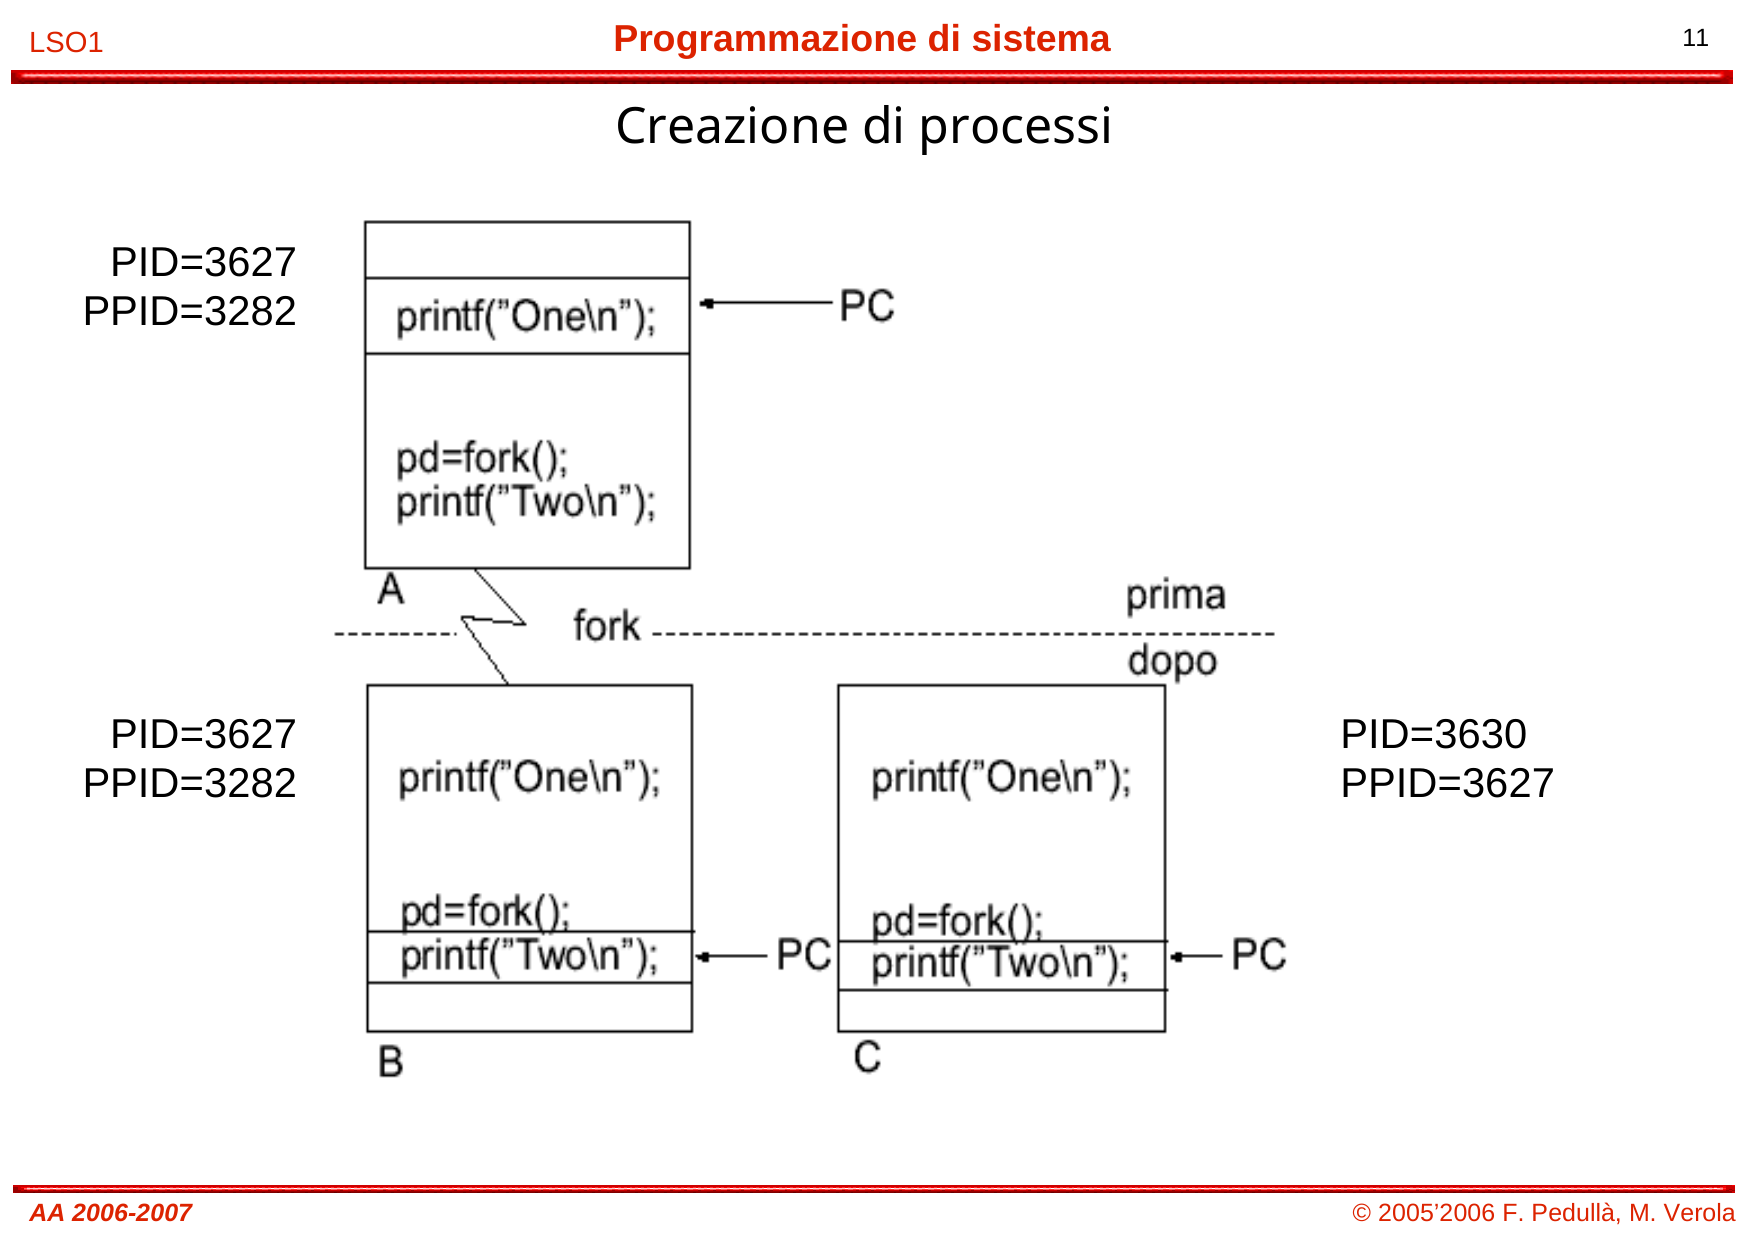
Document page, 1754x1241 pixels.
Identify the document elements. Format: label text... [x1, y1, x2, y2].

picture [11, 70, 1733, 84]
text_box PID=3627 PPID=3282 [82, 236, 298, 333]
picture [13, 1185, 1735, 1193]
picture [331, 202, 1302, 1092]
text_box PID=3630 PPID=3627 [1340, 709, 1556, 805]
title Creazione di processi [555, 78, 1174, 174]
text_box PID=3627 PPID=3282 [82, 709, 298, 805]
